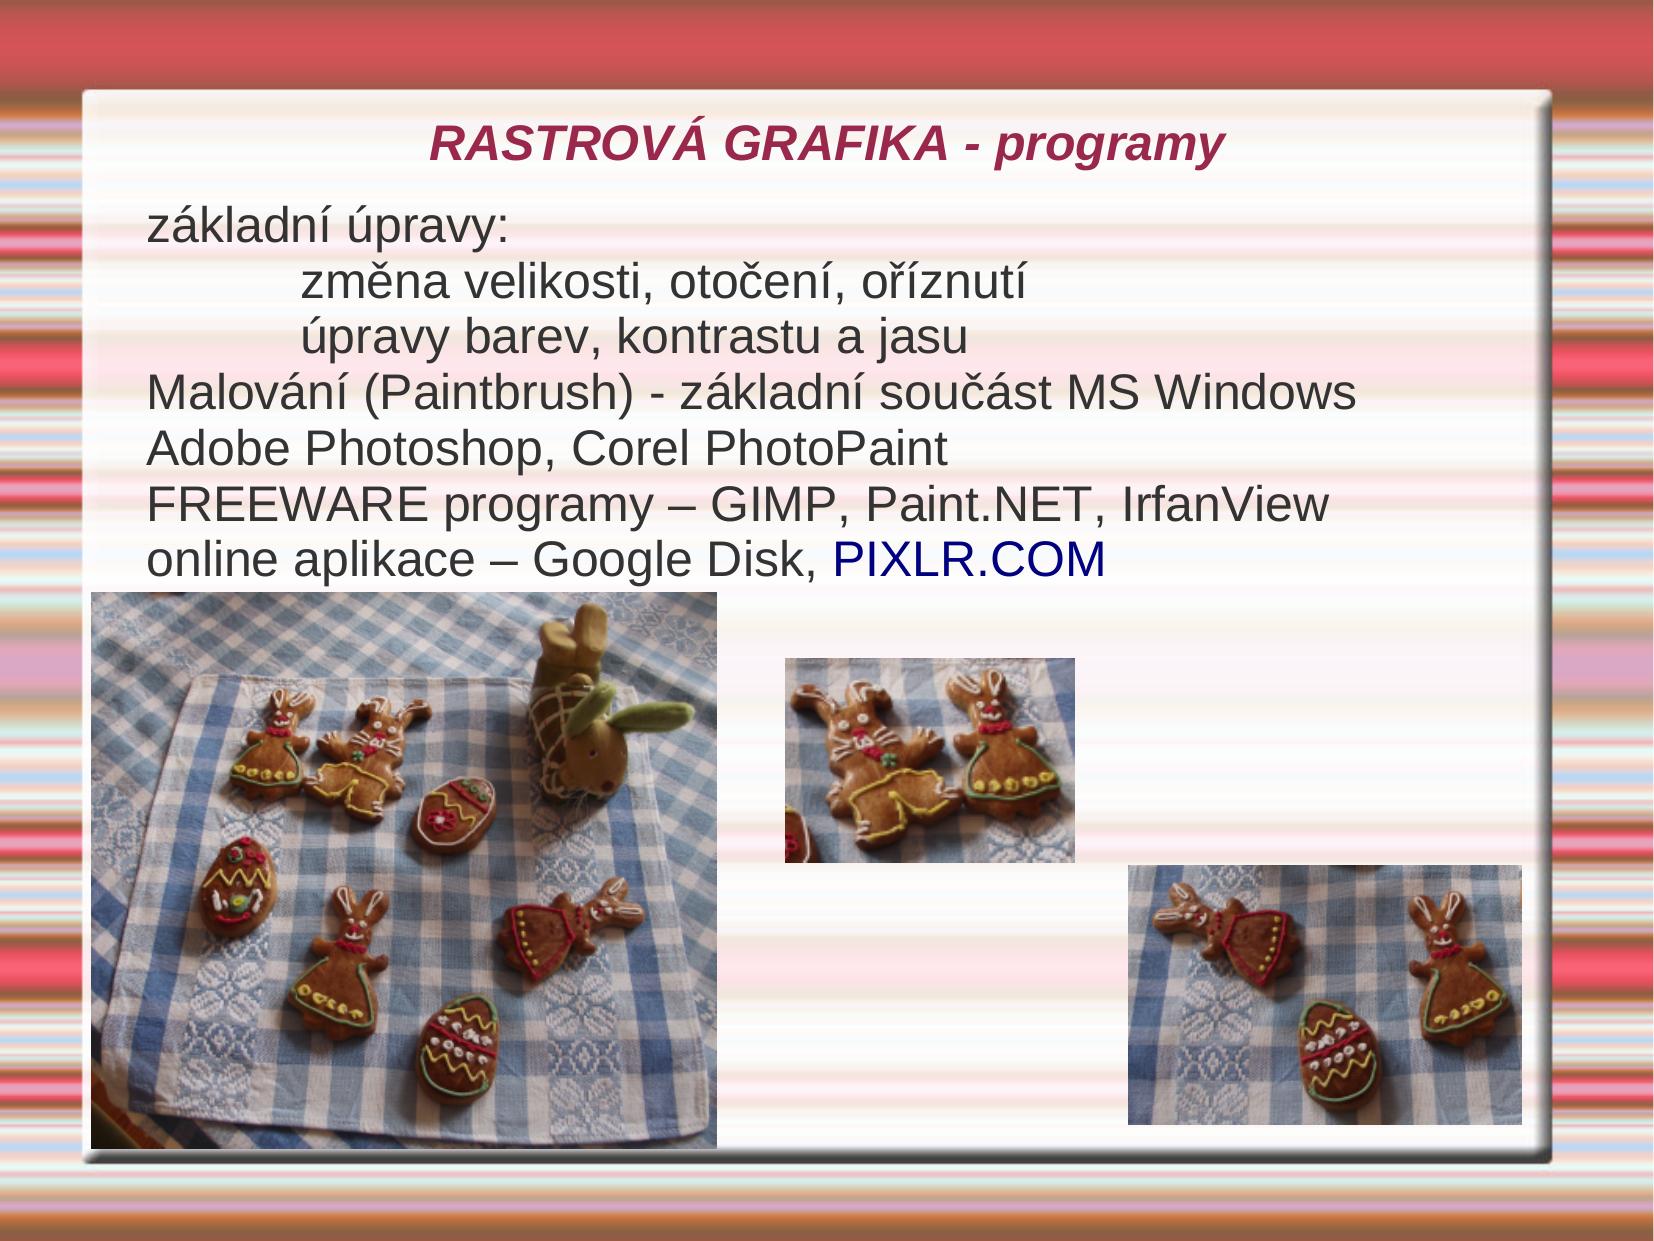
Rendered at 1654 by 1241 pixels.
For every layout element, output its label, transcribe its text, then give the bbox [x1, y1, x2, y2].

picture [0, 0, 1654, 1241]
title RASTROVÁ GRAFIKA - programy [121, 50, 1534, 237]
list základní úpravy: změna velikosti, otočení, oříznutí úpravy barev, kontrastu a jasu Malování (Paintbrush) - základní součást MS Windows Adobe Photoshop, Corel PhotoPaint FREEWARE programy – GIMP, Paint.NET, IrfanView online aplikace – Google Disk, PIXLR.COM [134, 197, 1516, 979]
